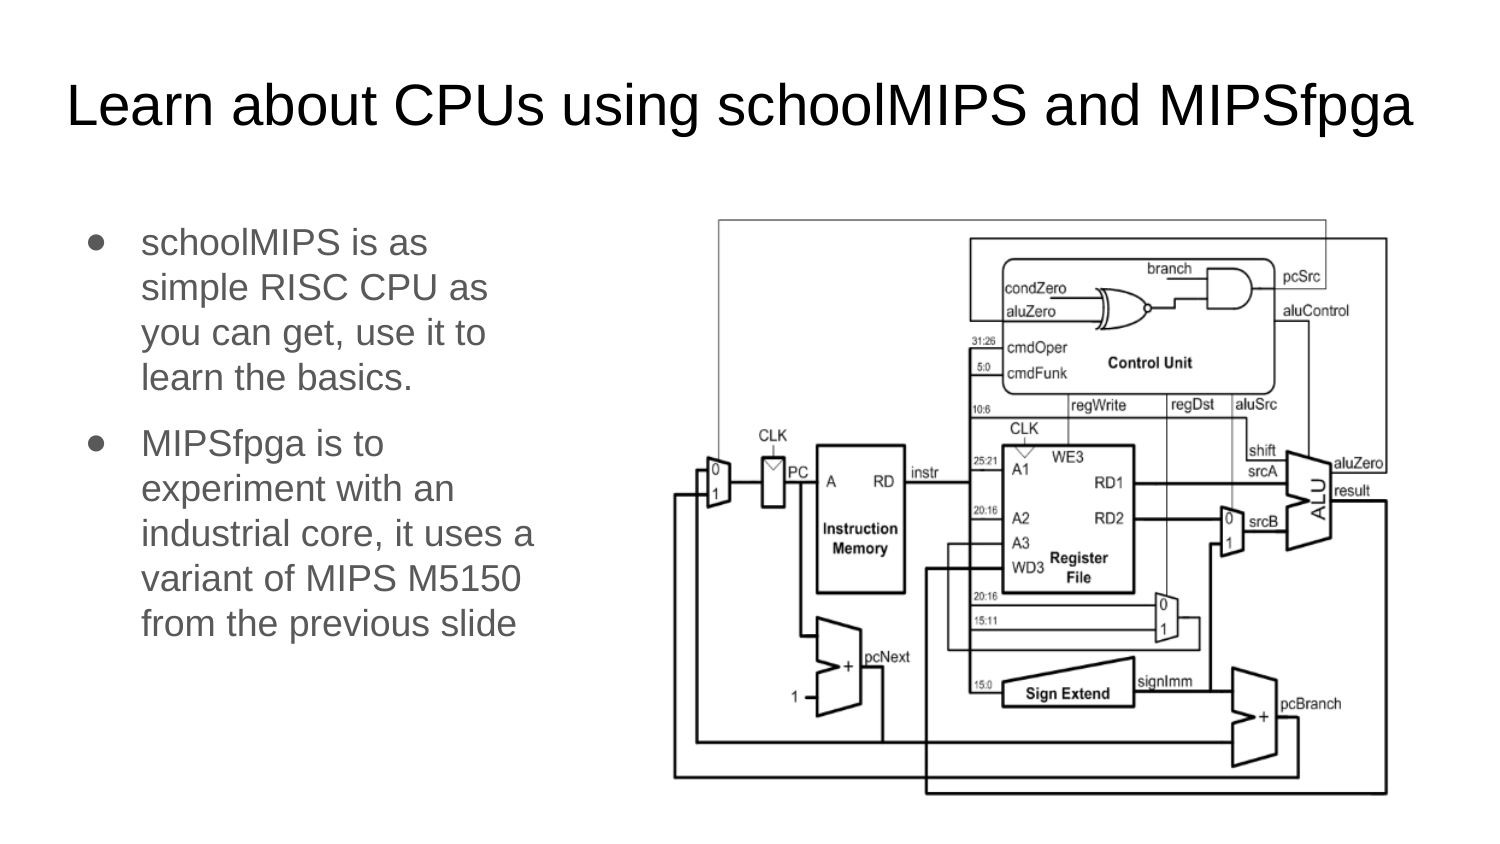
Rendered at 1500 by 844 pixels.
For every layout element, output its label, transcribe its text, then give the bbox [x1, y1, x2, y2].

title Learn about CPUs using schoolMIPS and MIPSfpga [51, 52, 1449, 147]
picture [664, 193, 1406, 809]
list schoolMIPS is as simple RISC CPU as you can get, use it to learn the basics. MIPSfpga is to experiment with an industrial core, it uses a variant of MIPS M5150 from the previous slide [51, 202, 556, 782]
